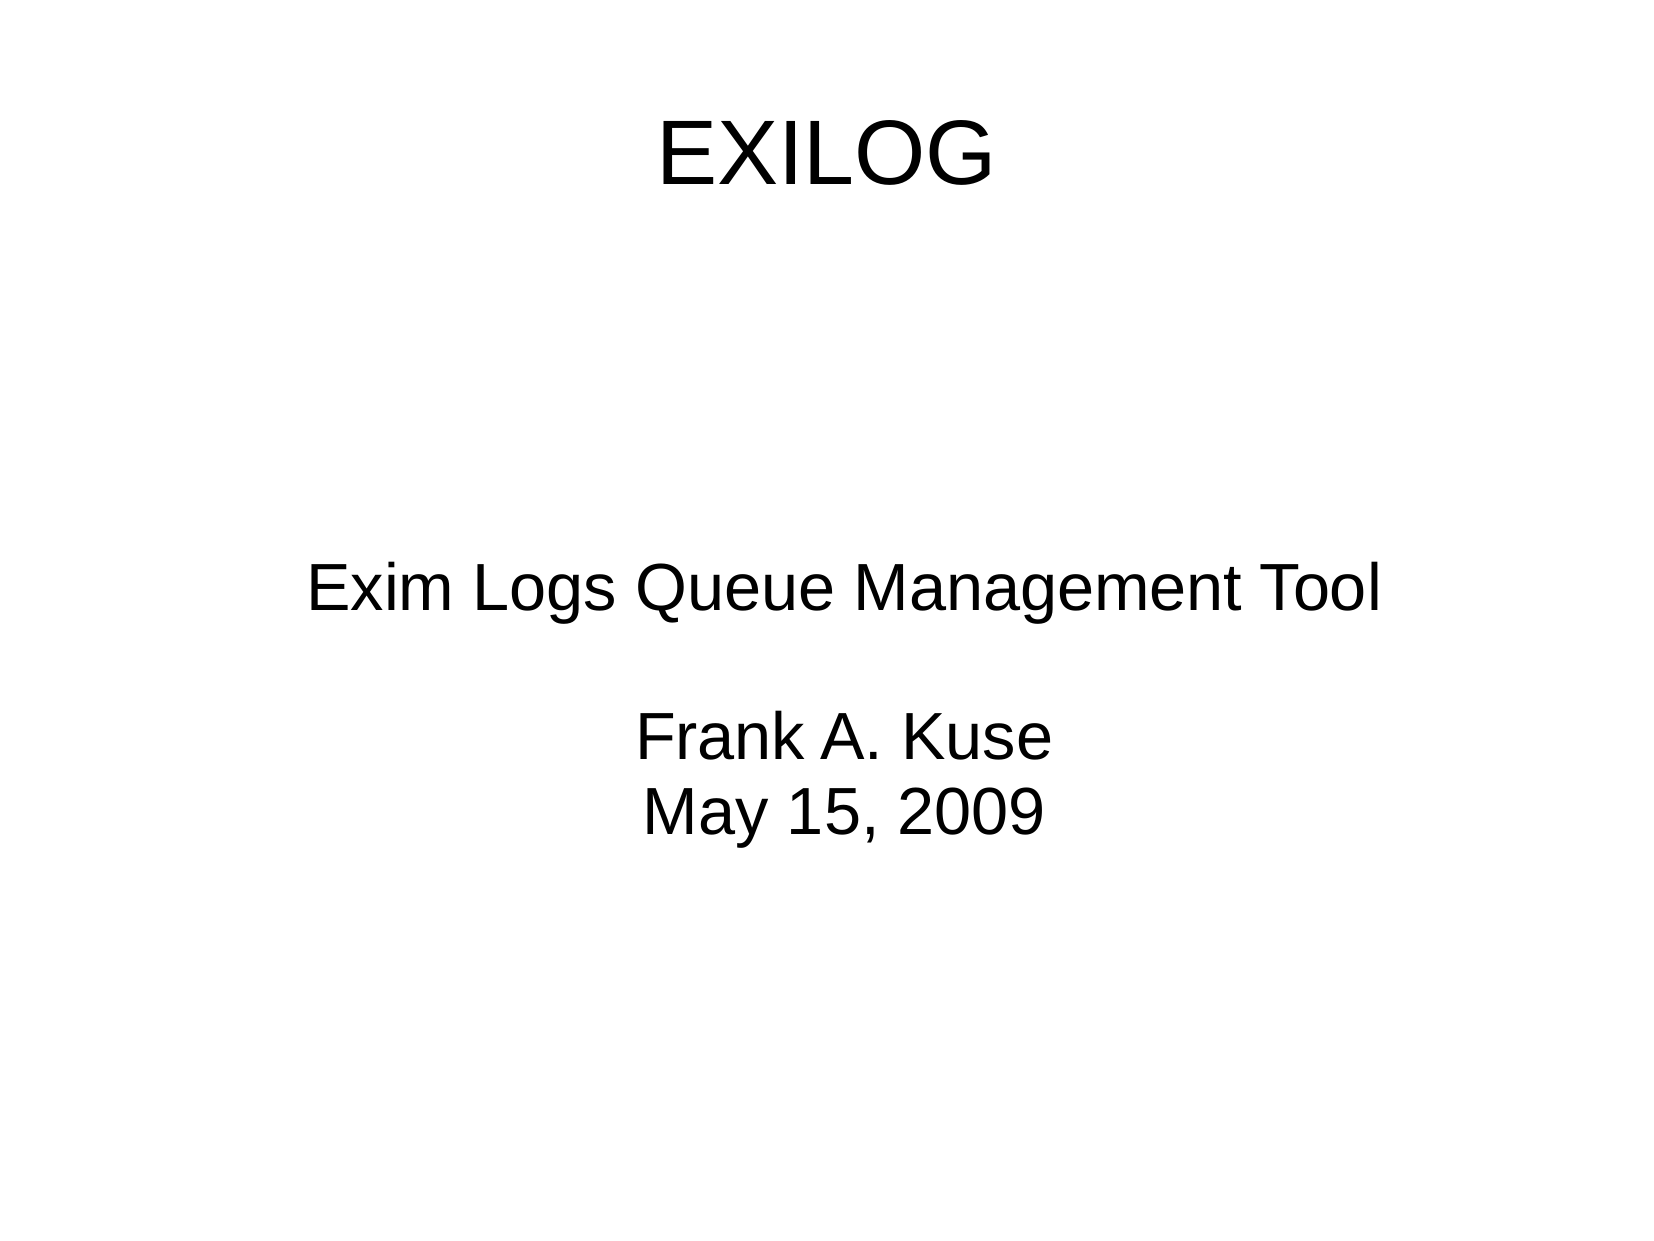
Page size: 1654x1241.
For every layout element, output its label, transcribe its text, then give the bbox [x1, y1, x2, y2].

subtitle Exim Logs Queue Management Tool Frank A. Kuse May 15, 2009 [82, 297, 1571, 1102]
title EXILOG [82, 49, 1571, 257]
